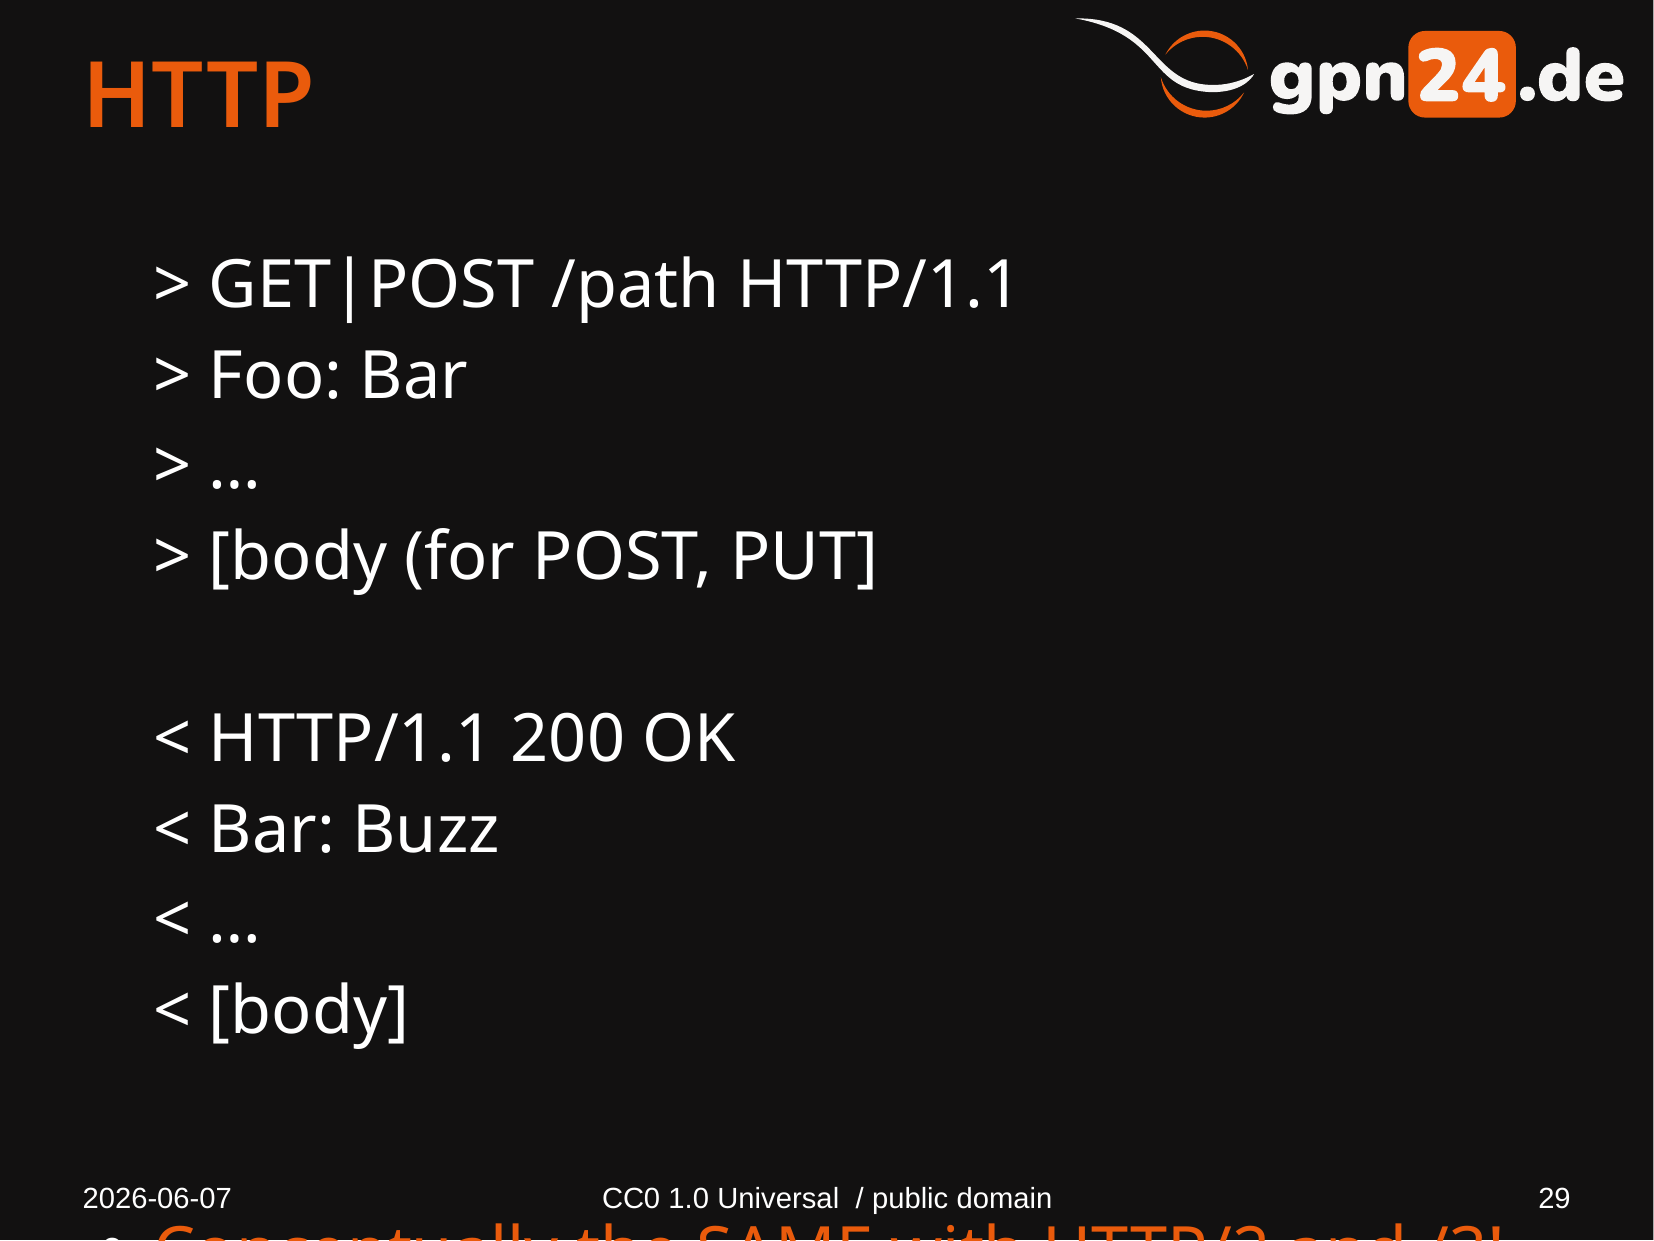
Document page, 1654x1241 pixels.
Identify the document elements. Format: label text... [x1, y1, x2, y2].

title HTTP [82, 28, 1004, 155]
list > GET|POST /path HTTP/1.1 > Foo: Bar > … > [body (for POST, PUT] < HTTP/1.1 200 OK < Bar: Buzz < … < [body] Conceptually the SAME with HTTP/2 and /3! [82, 236, 1571, 1159]
